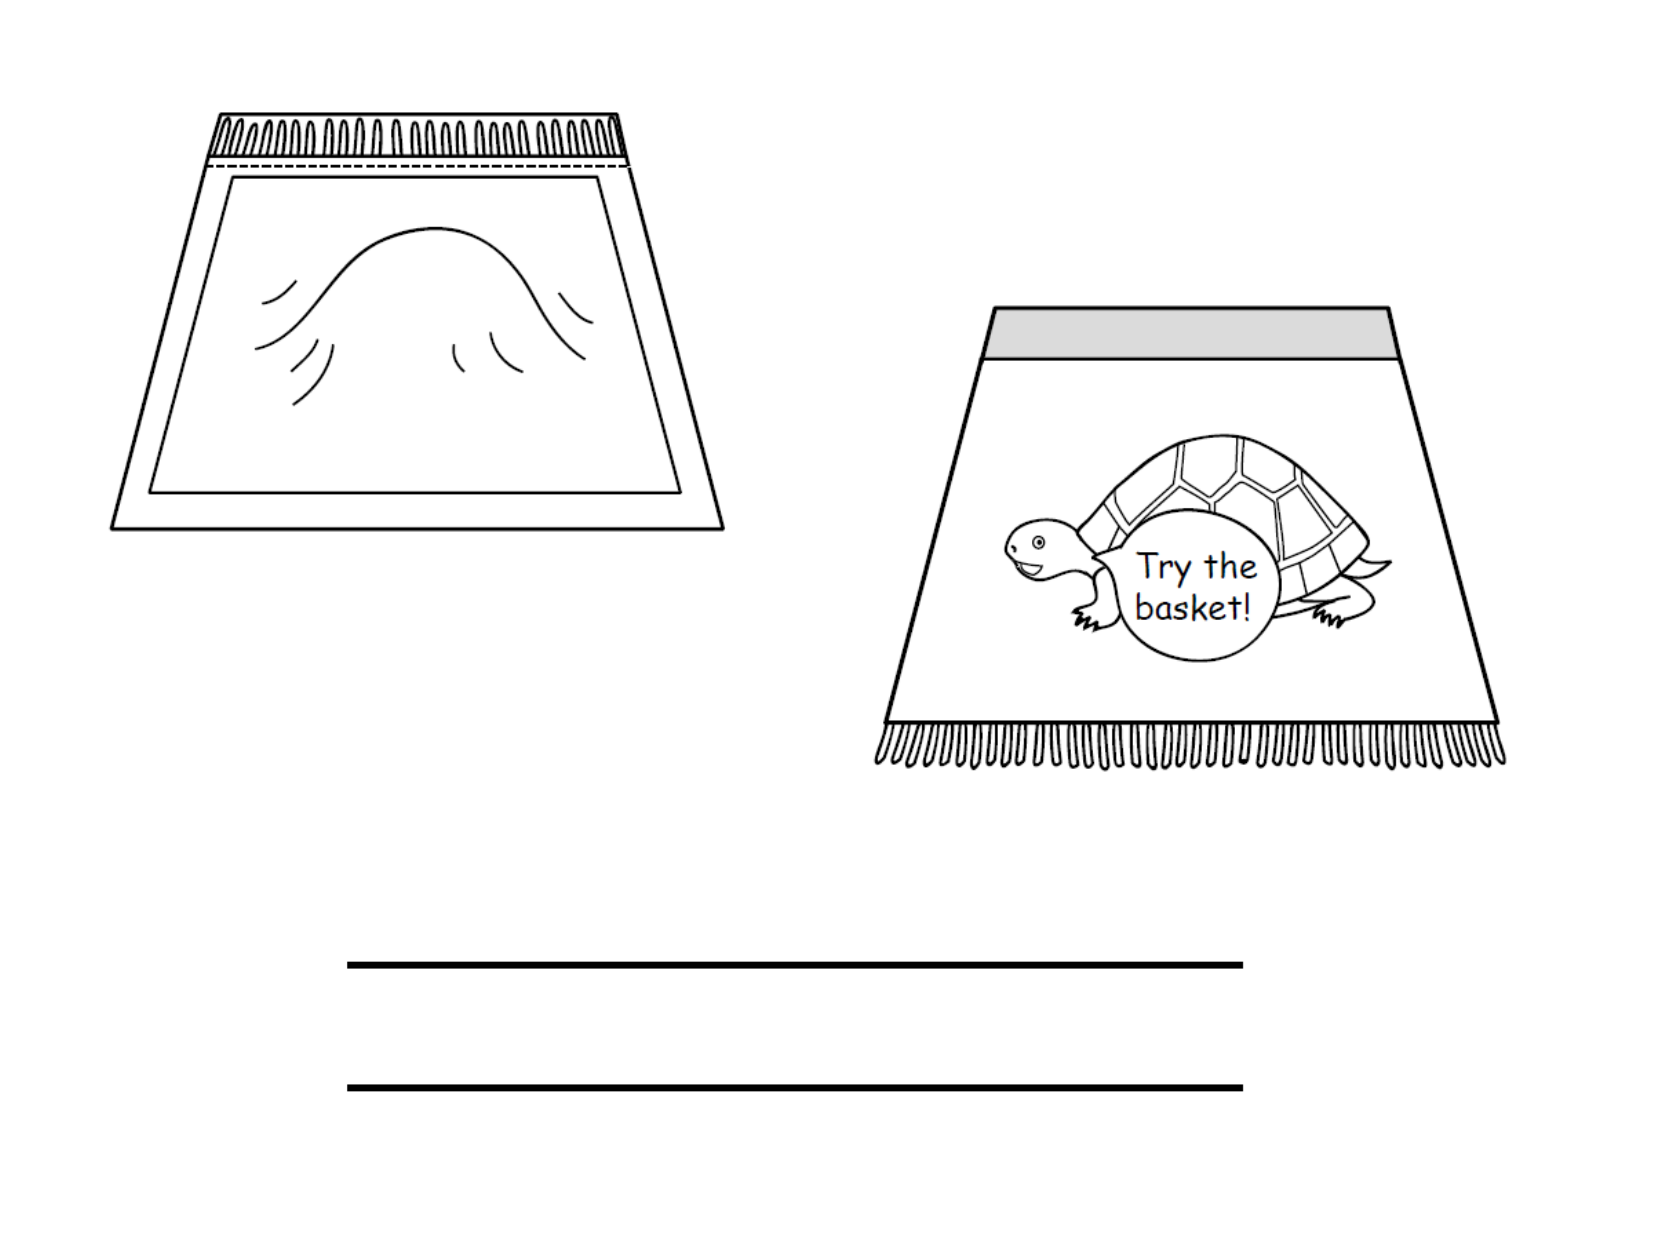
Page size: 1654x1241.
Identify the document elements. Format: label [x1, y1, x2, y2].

picture [0, 103, 1654, 1137]
